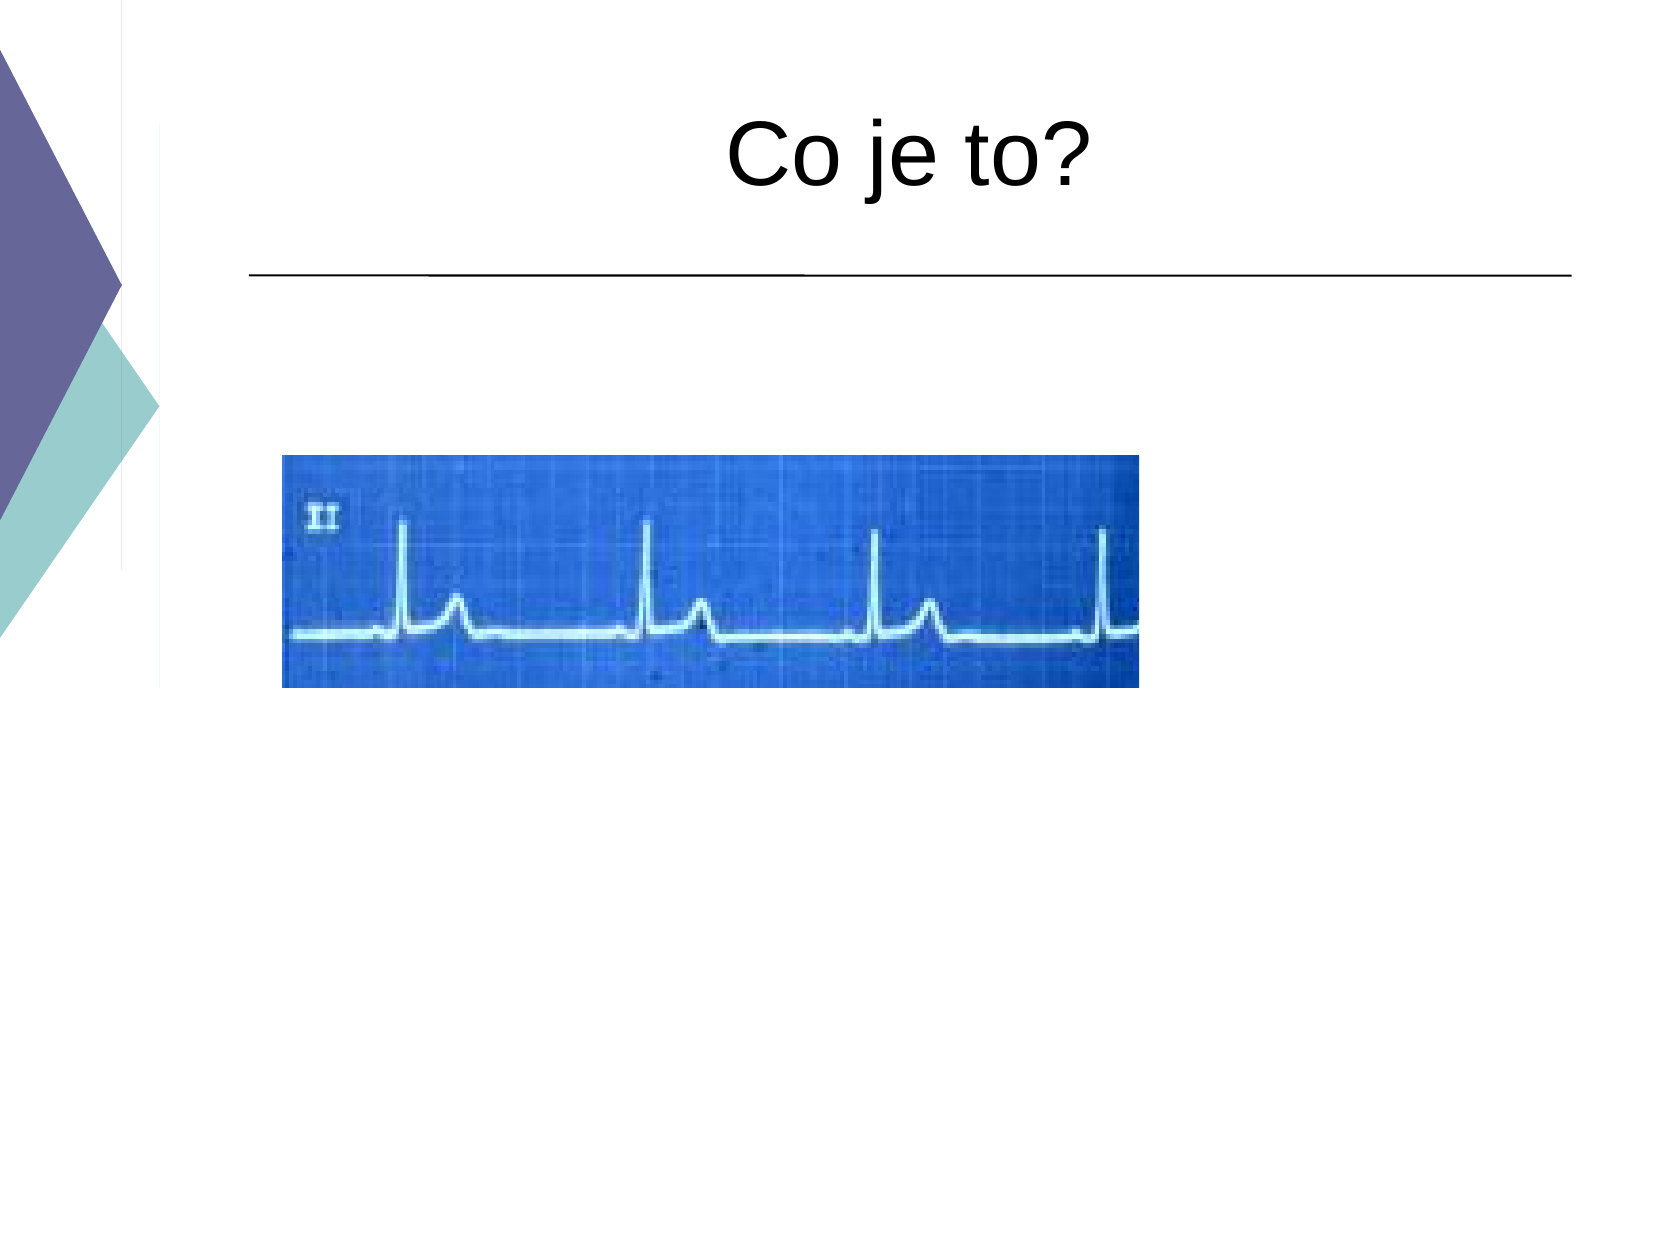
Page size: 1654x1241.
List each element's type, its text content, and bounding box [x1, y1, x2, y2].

picture [282, 455, 1140, 688]
title Co je to? [247, 45, 1570, 261]
